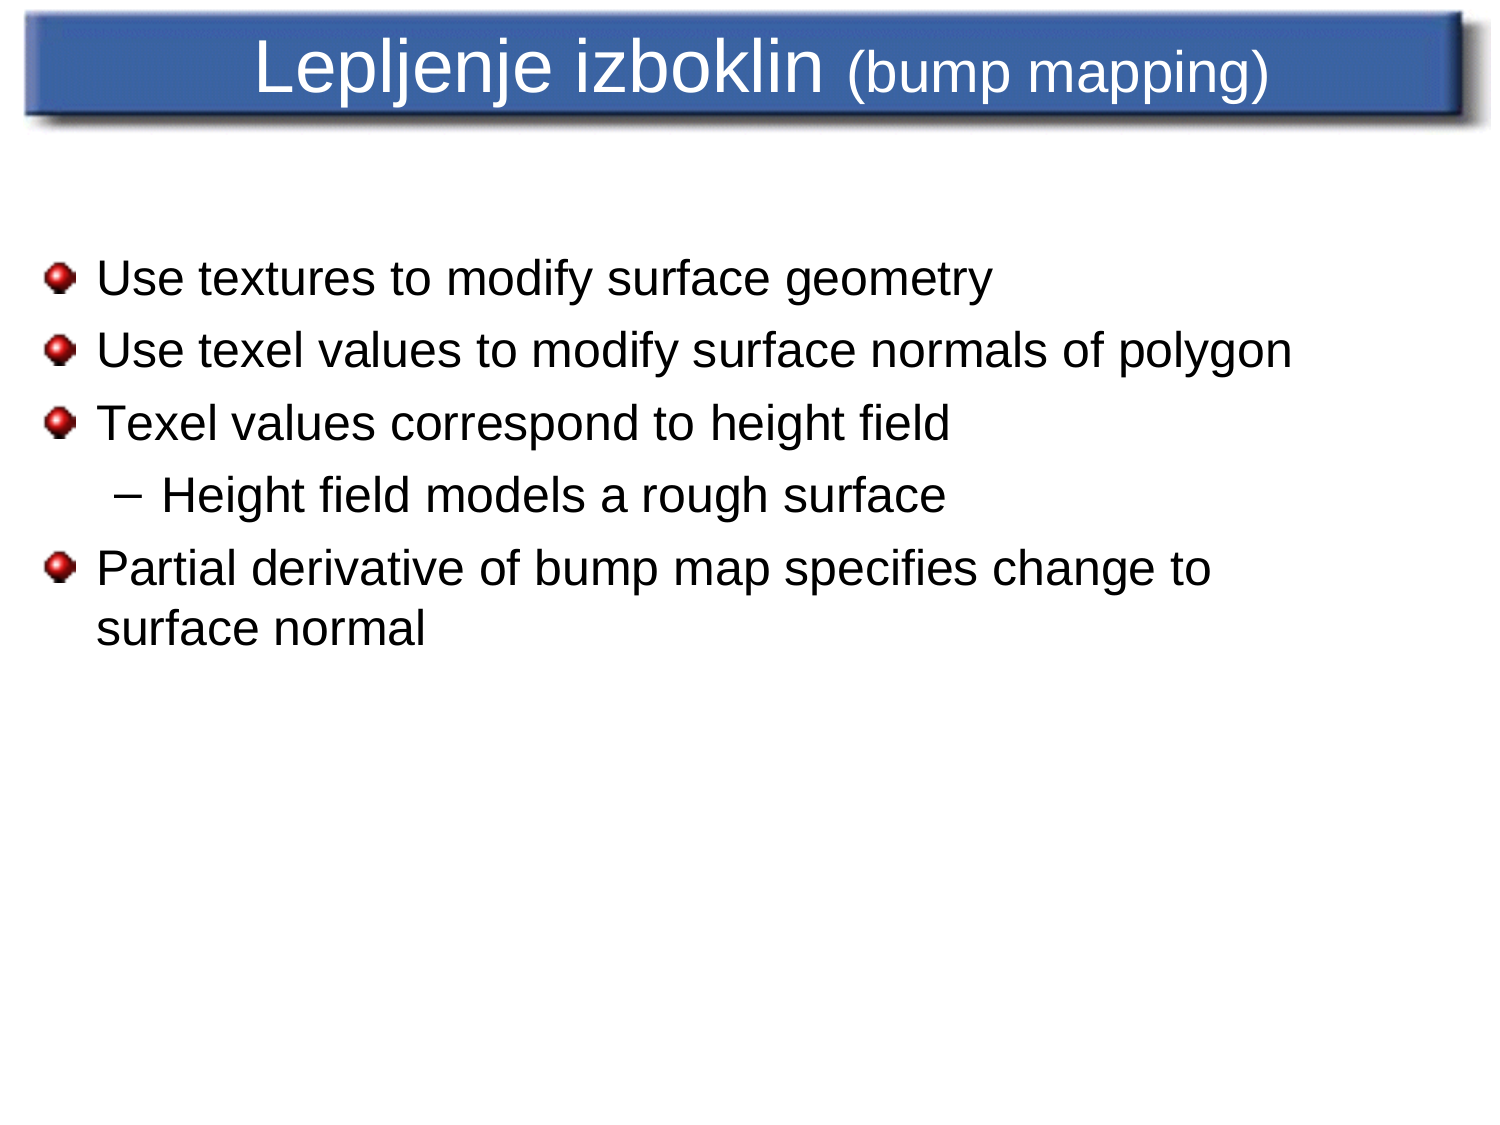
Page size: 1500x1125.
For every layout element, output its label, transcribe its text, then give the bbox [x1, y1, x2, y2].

picture [23, 8, 1491, 135]
title Lepljenje izboklin (bump mapping) [24, 0, 1500, 126]
list Use textures to modify surface geometry Use texel values to modify surface normals of polygon Texel values correspond to height field Height field models a rough surface Partial derivative of bump map specifies change to surface normal [24, 237, 1401, 1000]
